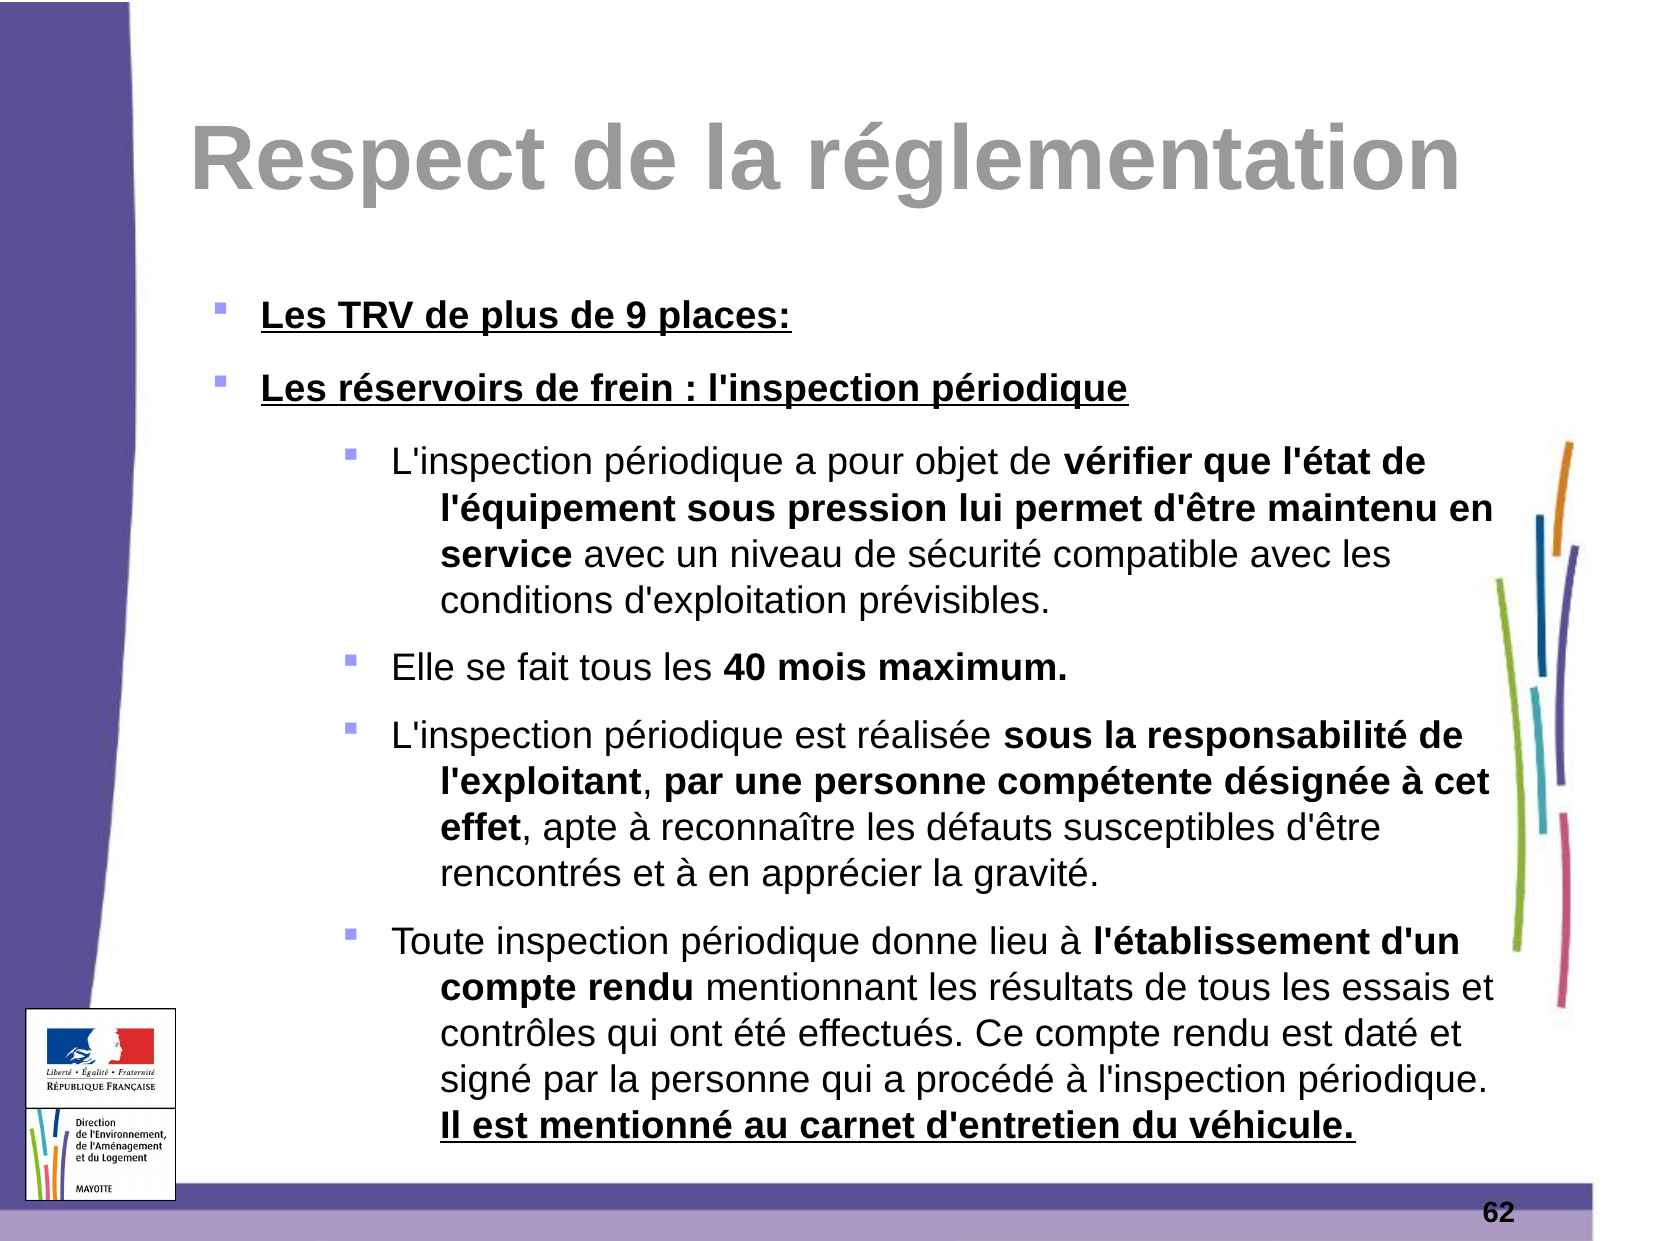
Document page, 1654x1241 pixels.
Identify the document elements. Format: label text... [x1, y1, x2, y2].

text_box [1482, 1193, 1636, 1241]
list Les TRV de plus de 9 places: Les réservoirs de frein : l'inspection périodique L'inspection périodique a pour objet de vérifier que l'état de l'équipement sous pression lui permet d'être maintenu en service avec un niveau de sécurité compatible avec les conditions d'exploitation prévisibles. Elle se fait tous les 40 mois maximum. L'inspection périodique est réalisée sous la responsabilité de l'exploitant, par une personne compétente désignée à cet effet, apte à reconnaître les défauts susceptibles d'être rencontrés et à en apprécier la gravité. Toute inspection périodique donne lieu à l'établissement d'un compte rendu mentionnant les résultats de tous les essais et contrôles qui ont été effectués. Ce compte rendu est daté et signé par la personne qui a procédé à l'inspection périodique. Il est mentionné au carnet d'entretien du véhicule. [179, 290, 1509, 1164]
title Respect de la réglementation [82, 49, 1571, 257]
